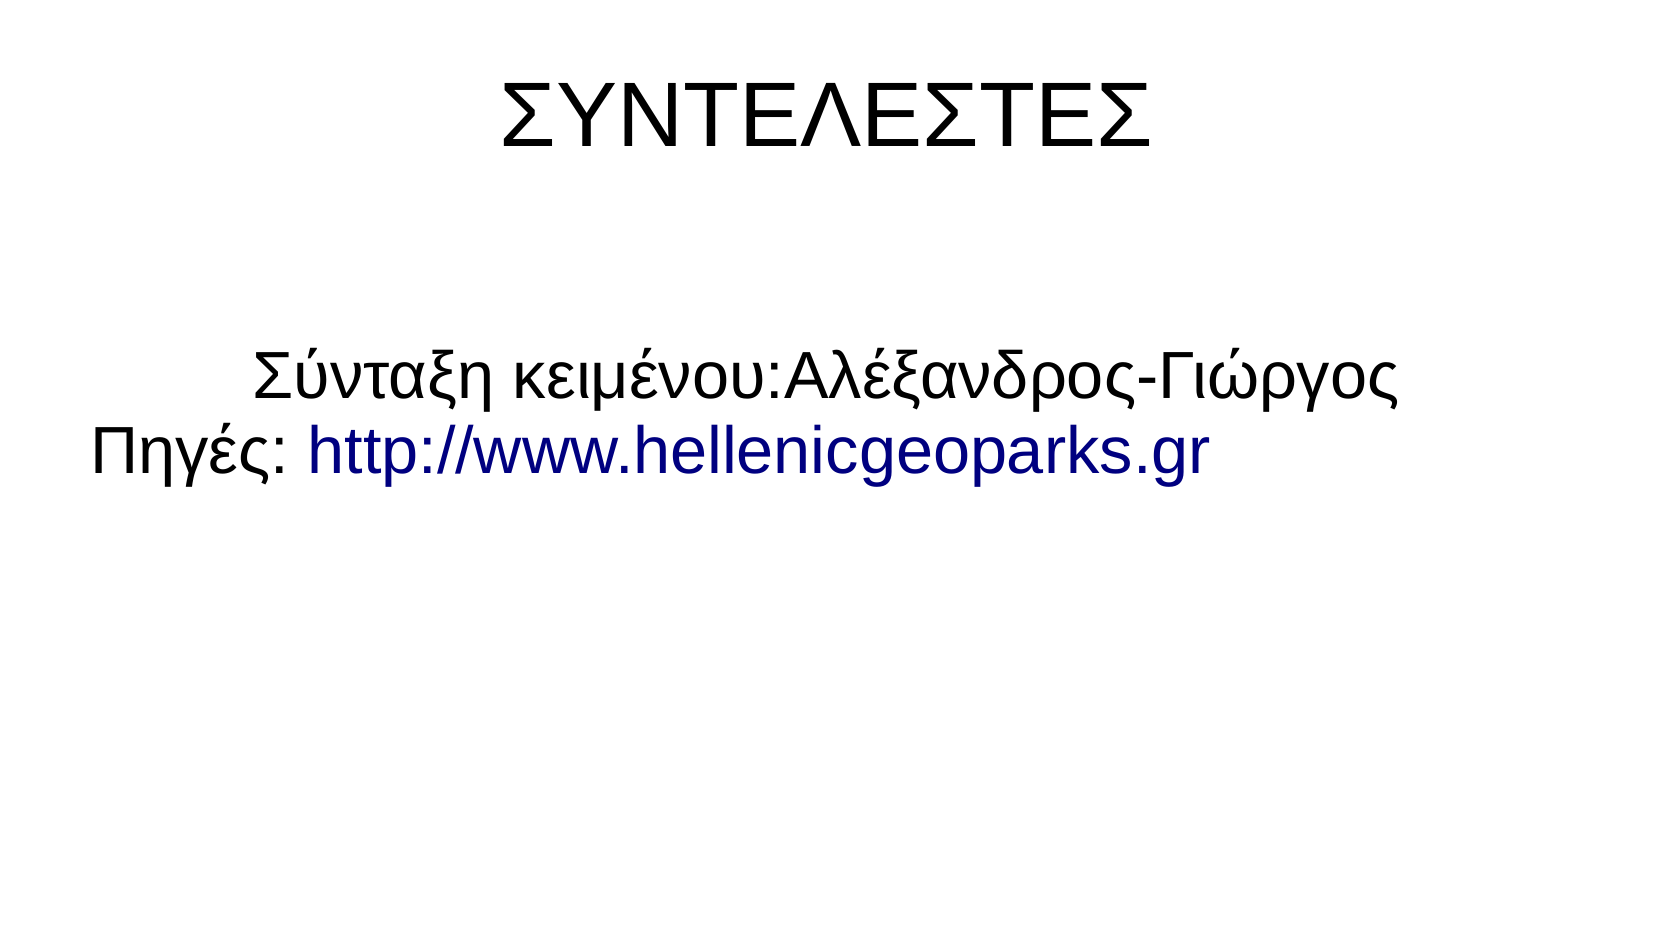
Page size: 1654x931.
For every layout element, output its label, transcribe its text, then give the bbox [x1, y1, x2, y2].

subtitle Σύνταξη κειμένου:Αλέξανδρος-Γιώργος Πηγές: http://www.hellenicgeoparks.gr [82, 217, 1571, 758]
title ΣΥΝΤΕΛΕΣΤΕΣ [82, 37, 1571, 193]
